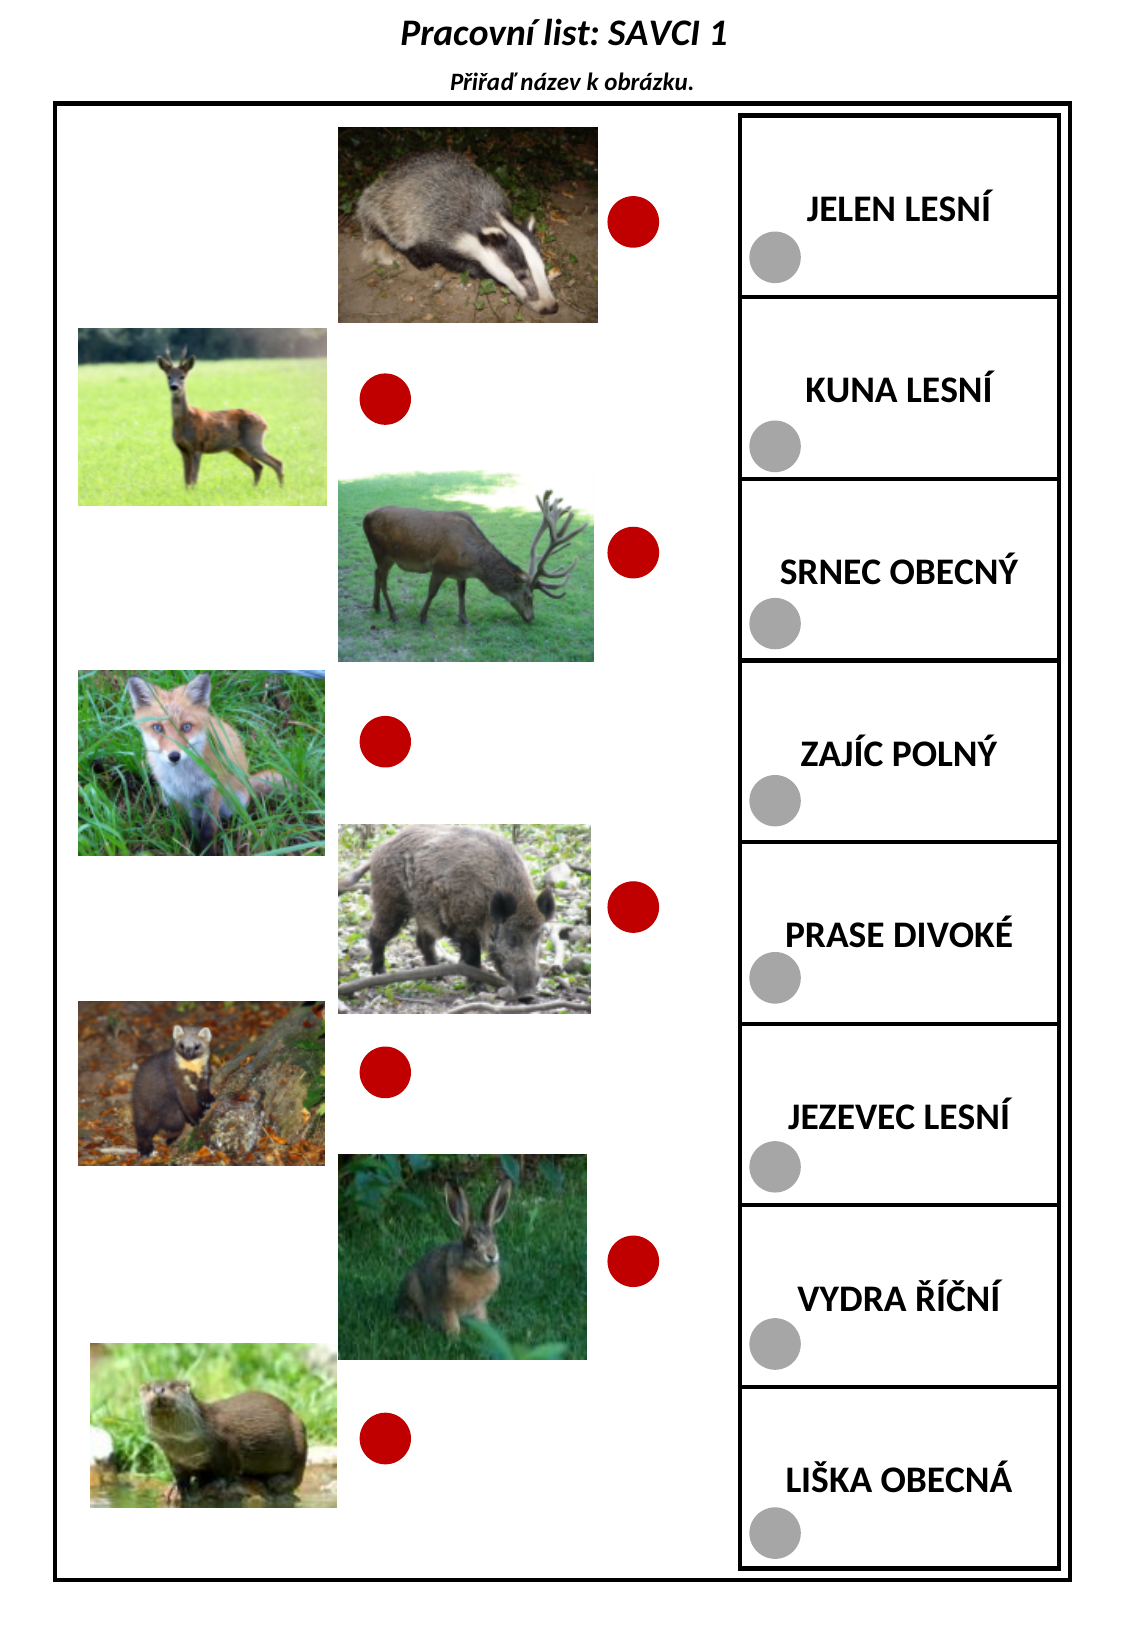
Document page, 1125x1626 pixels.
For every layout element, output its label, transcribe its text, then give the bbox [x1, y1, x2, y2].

text_box JELEN LESNÍ [739, 115, 1059, 297]
text_box Pracovní list: SAVCI 1 Přiřaď název k obrázku. [54, 0, 1083, 106]
text_box ZAJÍC POLNÝ [739, 660, 1059, 841]
picture [338, 824, 591, 1014]
text_box PRASE DIVOKÉ [739, 841, 1059, 1023]
text_box LIŠKA OBECNÁ [739, 1386, 1059, 1569]
picture [90, 1343, 337, 1508]
text_box KUNA LESNÍ [739, 297, 1059, 478]
picture [78, 670, 325, 856]
text_box VYDRA ŘÍČNÍ [739, 1205, 1059, 1386]
picture [338, 470, 594, 662]
picture [338, 1154, 587, 1360]
text_box [54, 106, 1071, 1581]
text_box SRNEC OBECNÝ [739, 478, 1059, 660]
picture [78, 1001, 325, 1166]
picture [338, 127, 598, 323]
text_box JEZEVEC LESNÍ [739, 1023, 1059, 1205]
picture [78, 328, 327, 506]
